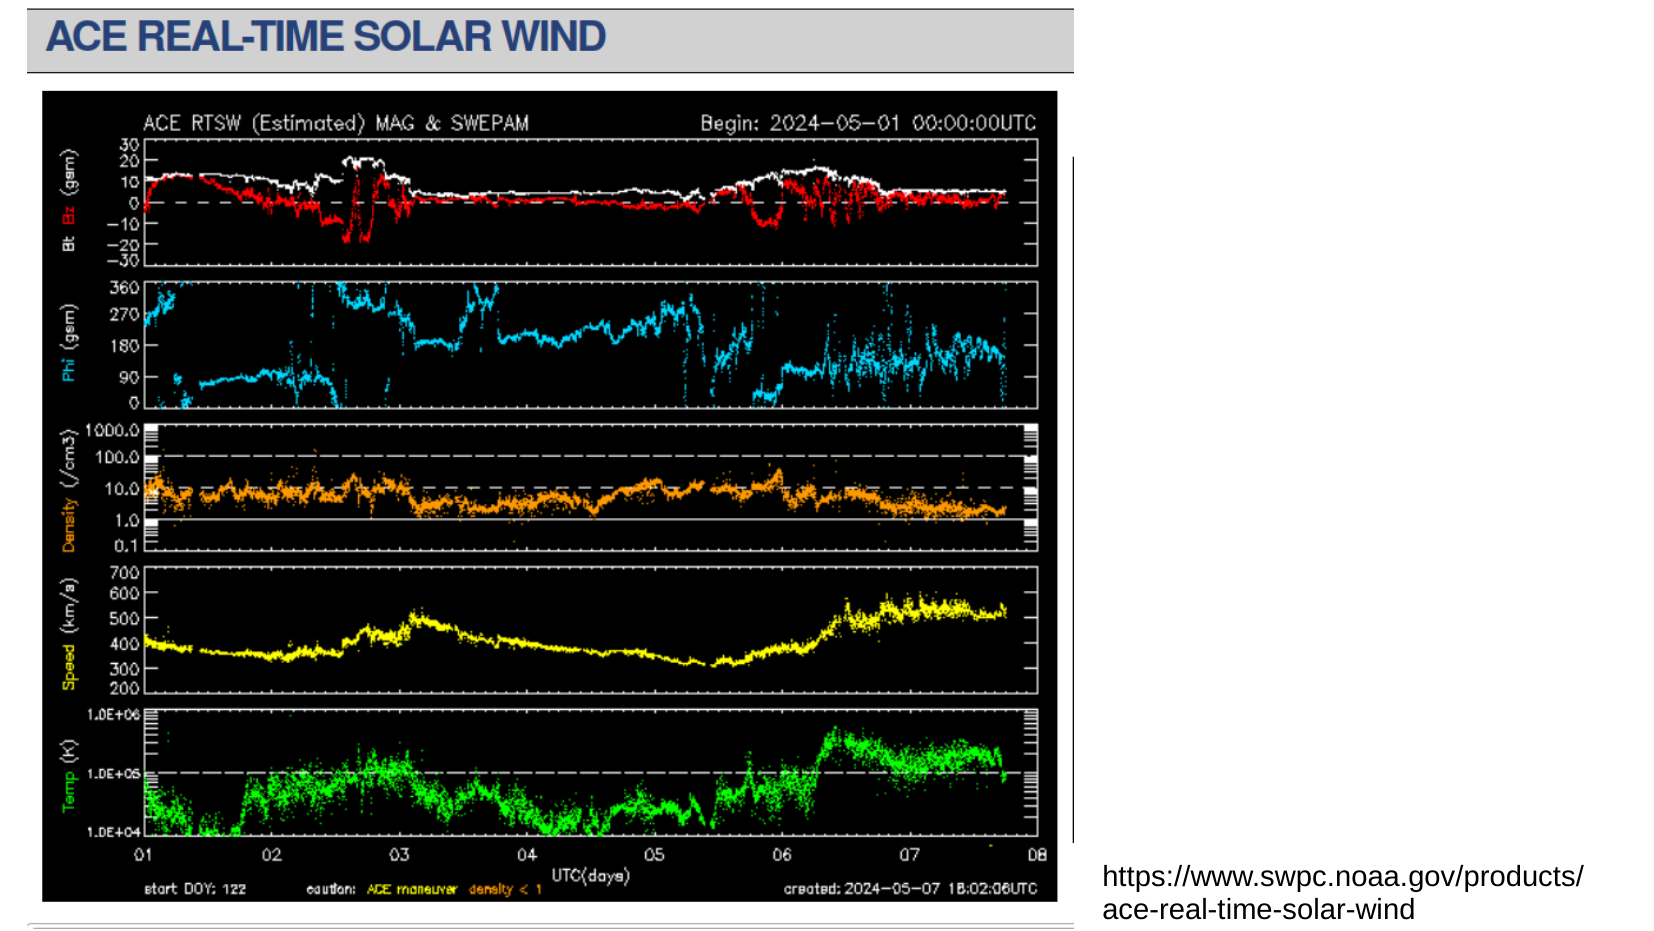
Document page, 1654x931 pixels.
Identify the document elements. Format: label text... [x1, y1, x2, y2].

picture [27, 0, 1074, 929]
text_box https://www.swpc.noaa.gov/products/ace-real-time-solar-wind [1087, 852, 1637, 931]
